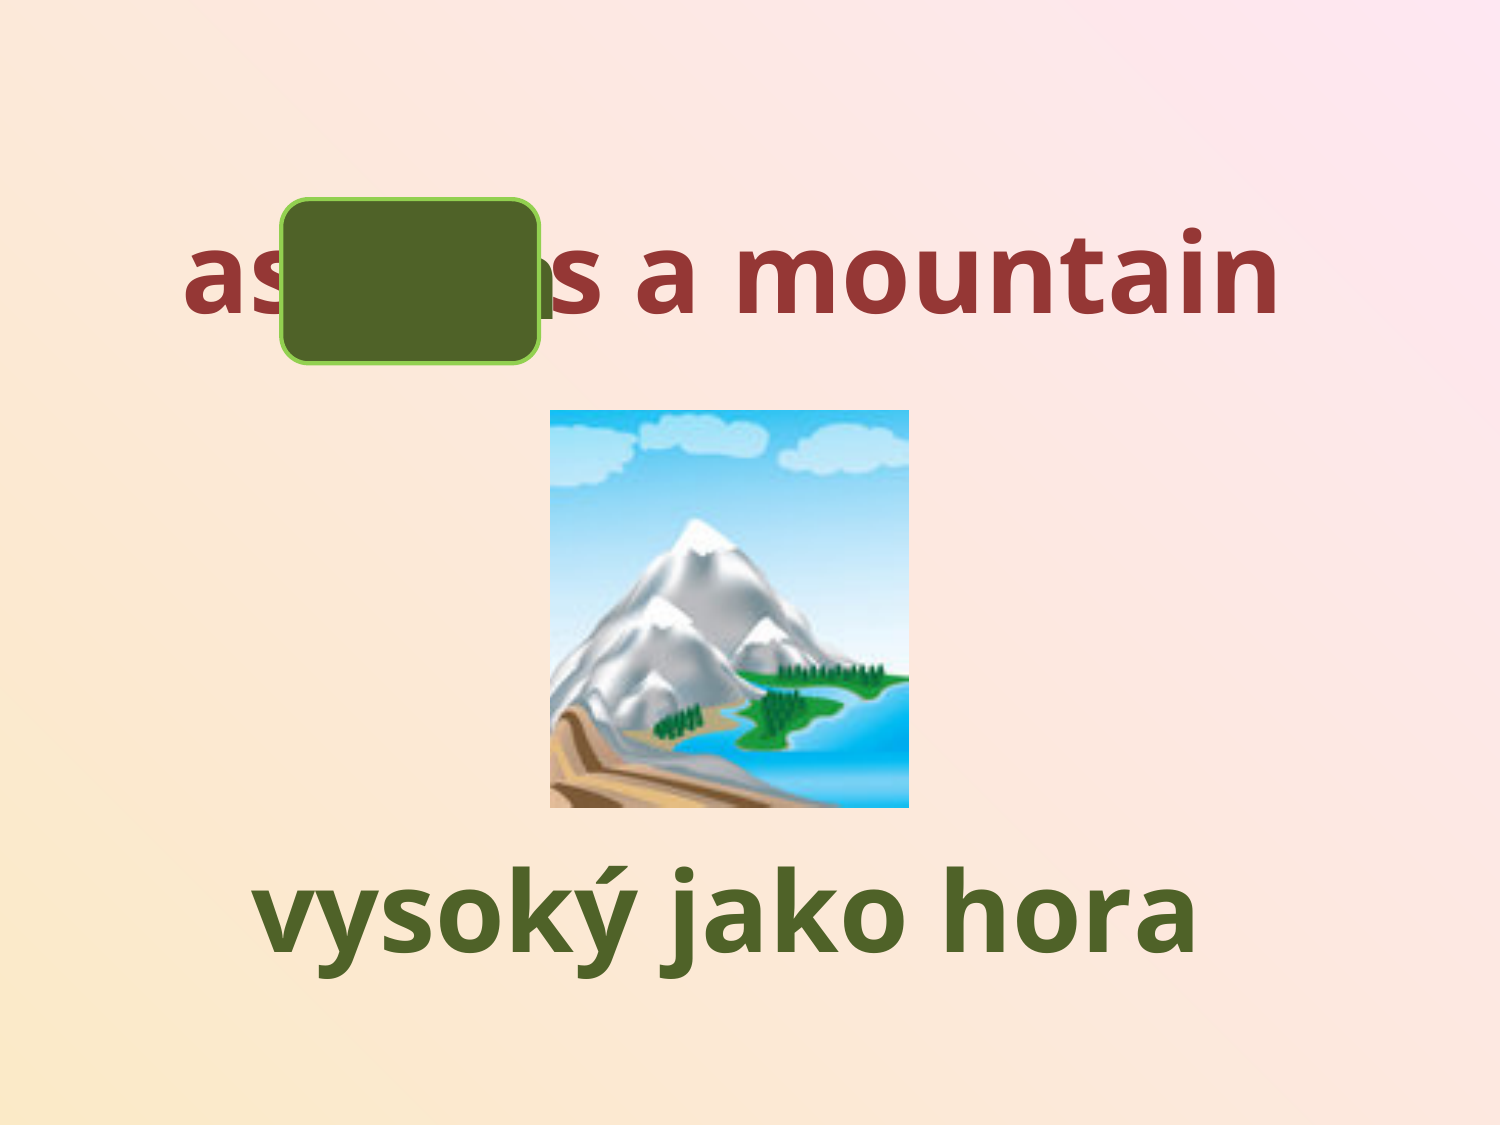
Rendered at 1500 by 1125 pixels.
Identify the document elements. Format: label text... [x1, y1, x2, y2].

text_box [281, 199, 540, 364]
picture [550, 410, 909, 808]
text_box vysoký jako hora [187, 831, 1266, 983]
text_box high [519, 199, 657, 350]
title as as a mountain [58, 175, 1409, 364]
